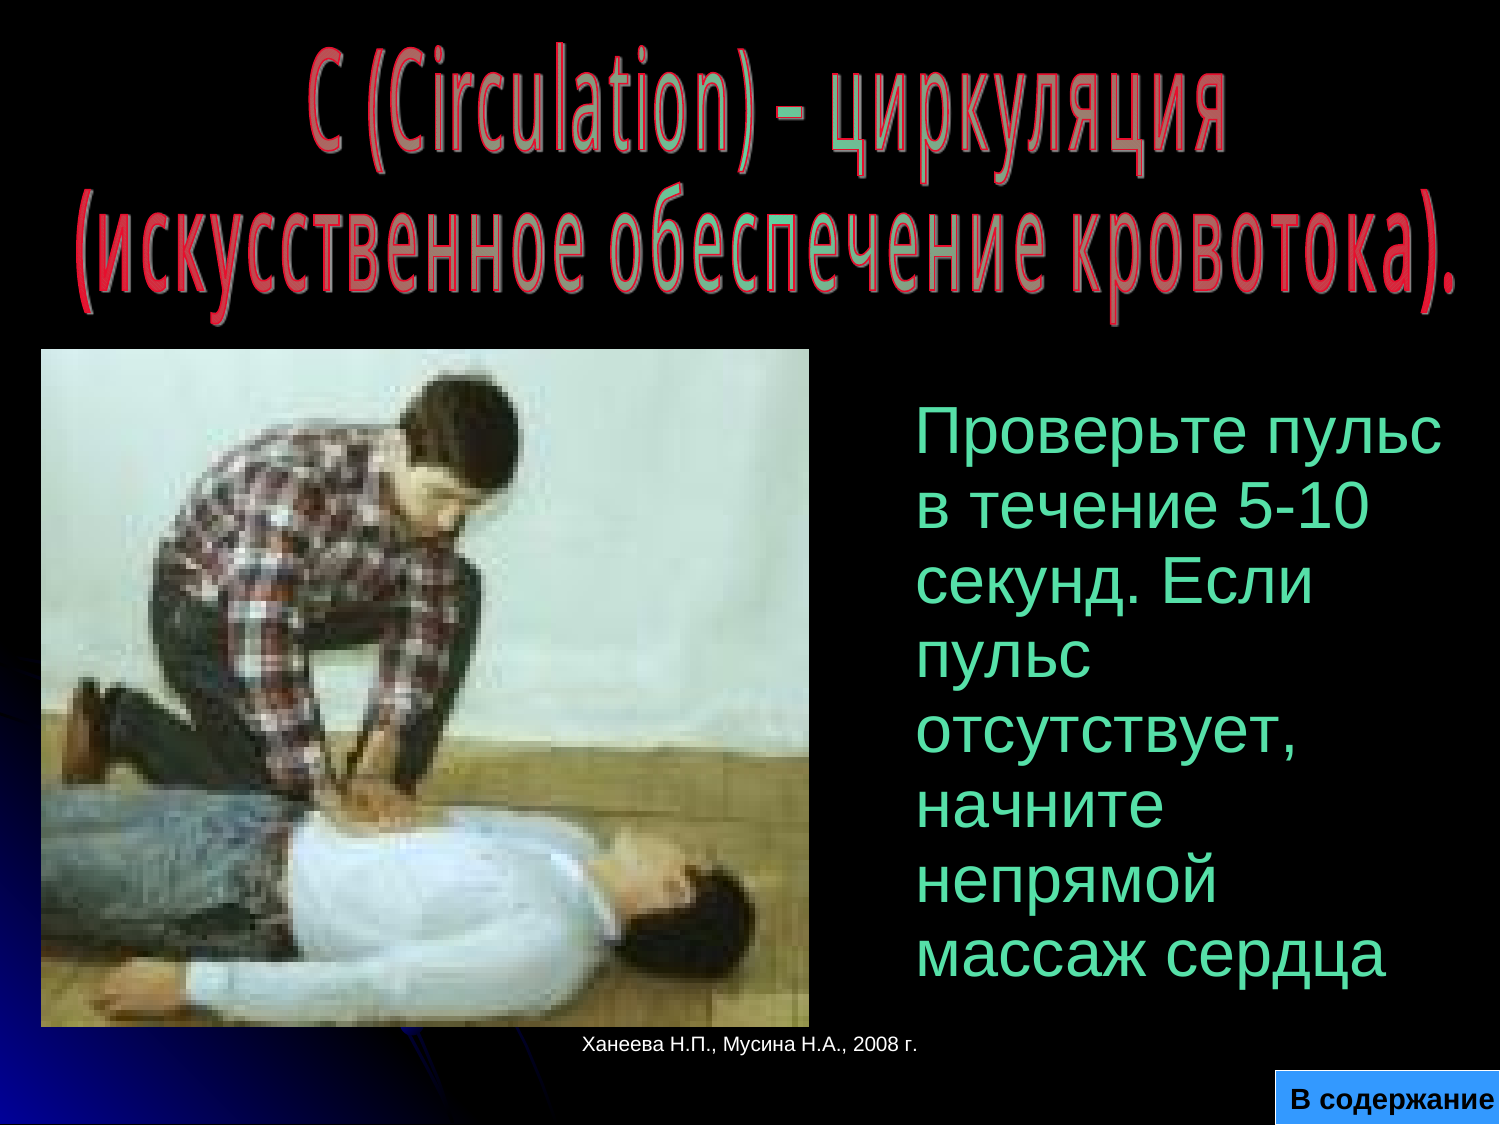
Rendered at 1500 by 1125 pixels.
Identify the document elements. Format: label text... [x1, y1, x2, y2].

text_box С (Circulation) – циркуляция (искусственное обеспечение кровотока). [920, 72, 949, 184]
text_box С (Circulation) – циркуляция (искусственное обеспечение кровотока). [572, 72, 598, 151]
text_box С (Circulation) – циркуляция (искусственное обеспечение кровотока). [1111, 74, 1142, 176]
text_box С (Circulation) – циркуляция (искусственное обеспечение кровотока). [453, 72, 472, 150]
text_box С (Circulation) – циркуляция (искусственное обеспечение кровотока). [962, 74, 988, 150]
text_box С (Circulation) – циркуляция (искусственное обеспечение кровотока). [889, 213, 916, 292]
text_box С (Circulation) – циркуляция (искусственное обеспечение кровотока). [1154, 74, 1182, 150]
text_box С (Circulation) – циркуляция (искусственное обеспечение кровотока). [972, 214, 1001, 291]
text_box С (Circulation) – циркуляция (искусственное обеспечение кровотока). [1383, 213, 1409, 292]
text_box С (Circulation) – циркуляция (искусственное обеспечение кровотока). [143, 213, 166, 292]
text_box С (Circulation) – циркуляция (искусственное обеспечение кровотока). [875, 74, 904, 150]
text_box С (Circulation) – циркуляция (искусственное обеспечение кровотока). [809, 213, 836, 292]
text_box С (Circulation) – циркуляция (искусственное обеспечение кровотока). [178, 214, 204, 291]
text_box С (Circulation) – циркуляция (искусственное обеспечение кровотока). [100, 214, 128, 291]
text_box С (Circulation) – циркуляция (искусственное обеспечение кровотока). [610, 213, 640, 292]
text_box С (Circulation) – циркуляция (искусственное обеспечение кровотока). [1028, 74, 1057, 151]
text_box С (Circulation) – циркуляция (искусственное обеспечение кровотока). [848, 214, 876, 291]
text_box С (Circulation) – циркуляция (искусственное обеспечение кровотока). [314, 214, 340, 291]
text_box С (Circulation) – циркуляция (искусственное обеспечение кровотока). [390, 47, 422, 151]
text_box С (Circulation) – циркуляция (искусственное обеспечение кровотока). [1193, 214, 1220, 291]
text_box С (Circulation) – циркуляция (искусственное обеспечение кровотока). [309, 47, 341, 151]
text_box С (Circulation) – циркуляция (искусственное обеспечение кровотока). [1150, 213, 1179, 292]
text_box С (Circulation) – циркуляция (искусственное обеспечение кровотока). [1305, 213, 1335, 292]
text_box С (Circulation) – циркуляция (искусственное обеспечение кровотока). [698, 72, 725, 150]
text_box С (Circulation) – циркуляция (искусственное обеспечение кровотока). [994, 74, 1024, 184]
text_box С (Circulation) – циркуляция (искусственное обеспечение кровотока). [554, 213, 582, 292]
text_box С (Circulation) – циркуляция (искусственное обеспечение кровотока). [282, 213, 306, 292]
text_box С (Circulation) – циркуляция (искусственное обеспечение кровотока). [513, 74, 540, 151]
text_box С (Circulation) – циркуляция (искусственное обеспечение кровотока). [1421, 189, 1435, 313]
text_box С (Circulation) – циркуляция (искусственное обеспечение кровотока). [388, 213, 415, 292]
text_box С (Circulation) – циркуляция (искусственное обеспечение кровотока). [349, 214, 376, 291]
text_box С (Circulation) – циркуляция (искусственное обеспечение кровотока). [513, 213, 542, 292]
picture [41, 349, 809, 1027]
text_box С (Circulation) – циркуляция (искусственное обеспечение кровотока). [76, 189, 90, 313]
text_box С (Circulation) – циркуляция (искусственное обеспечение кровотока). [1068, 74, 1096, 150]
list Проверьте пульс в течение 5-10 секунд. Если пульс отсутствует, начните непрямой массаж сердца [844, 385, 1471, 1071]
text_box С (Circulation) – циркуляция (искусственное обеспечение кровотока). [654, 72, 684, 151]
text_box С (Circulation) – циркуляция (искусственное обеспечение кровотока). [478, 72, 502, 151]
text_box С (Circulation) – циркуляция (искусственное обеспечение кровотока). [471, 214, 499, 291]
text_box С (Circulation) – циркуляция (искусственное обеспечение кровотока). [832, 74, 863, 176]
text_box С (Circulation) – циркуляция (искусственное обеспечение кровотока). [1271, 214, 1297, 291]
text_box С (Circulation) – циркуляция (искусственное обеспечение кровотока). [652, 182, 681, 292]
text_box С (Circulation) – циркуляция (искусственное обеспечение кровотока). [738, 49, 752, 172]
text_box С (Circulation) – циркуляция (искусственное обеспечение кровотока). [694, 213, 721, 292]
text_box В содержание [1275, 1070, 1500, 1125]
text_box С (Circulation) – циркуляция (искусственное обеспечение кровотока). [1110, 213, 1138, 324]
text_box С (Circulation) – циркуляция (искусственное обеспечение кровотока). [1232, 213, 1261, 292]
text_box С (Circulation) – циркуляция (искусственное обеспечение кровотока). [732, 213, 756, 292]
text_box С (Circulation) – циркуляция (искусственное обеспечение кровотока). [248, 213, 272, 292]
text_box С (Circulation) – циркуляция (искусственное обеспечение кровотока). [1016, 213, 1043, 292]
text_box С (Circulation) – циркуляция (искусственное обеспечение кровотока). [767, 214, 794, 291]
text_box С (Circulation) – циркуляция (искусственное обеспечение кровотока). [1073, 214, 1099, 291]
text_box С (Circulation) – циркуляция (искусственное обеспечение кровотока). [929, 214, 957, 291]
text_box С (Circulation) – циркуляция (искусственное обеспечение кровотока). [368, 49, 383, 172]
text_box С (Circulation) – циркуляция (искусственное обеспечение кровотока). [609, 56, 628, 151]
text_box С (Circulation) – циркуляция (искусственное обеспечение кровотока). [210, 214, 240, 324]
text_box С (Circulation) – циркуляция (искусственное обеспечение кровотока). [1195, 74, 1222, 150]
text_box С (Circulation) – циркуляция (искусственное обеспечение кровотока). [1349, 214, 1374, 291]
text_box С (Circulation) – циркуляция (искусственное обеспечение кровотока). [428, 214, 456, 291]
